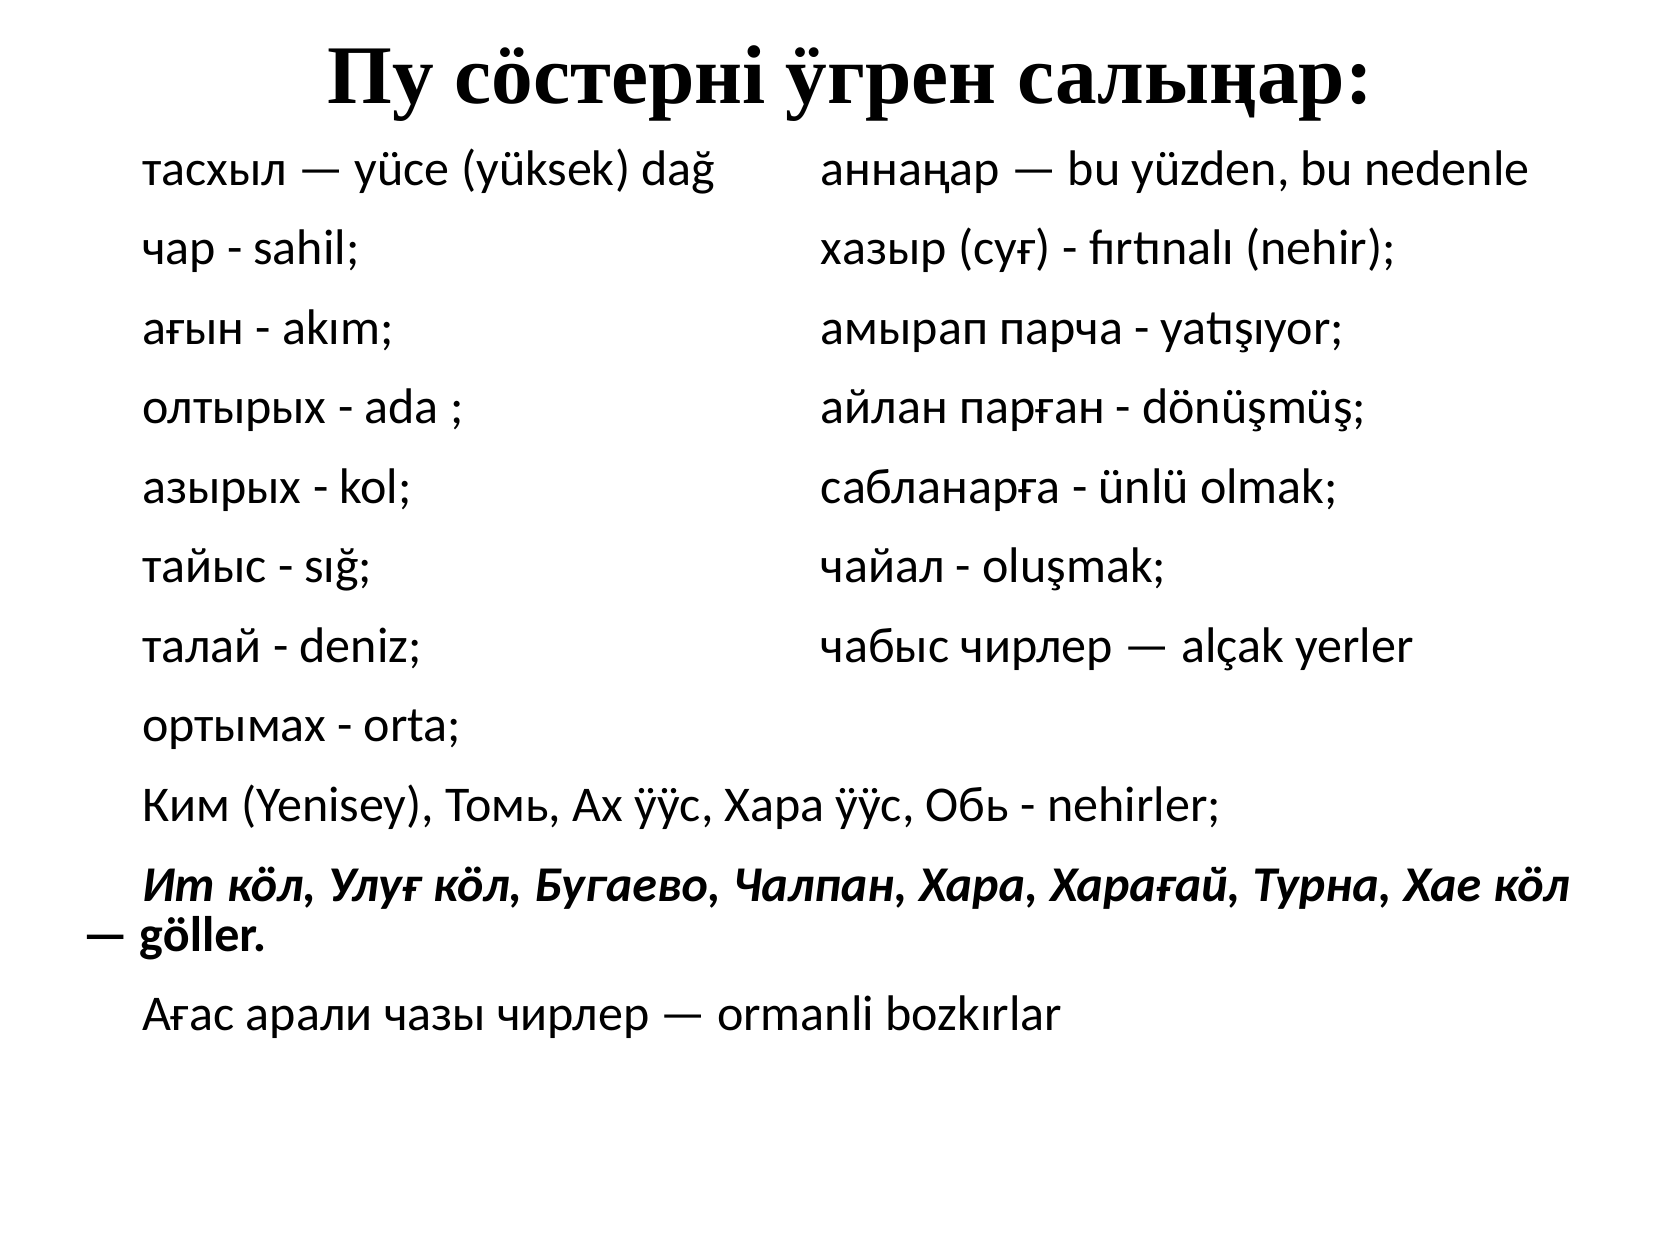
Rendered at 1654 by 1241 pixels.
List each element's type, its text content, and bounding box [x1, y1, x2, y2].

list тасхыл — yüce (yüksek) dağ аннаңар — bu yüzden, bu nedenle чар - sahil; хазыр (суғ) - fırtınalı (nehir); ағын - akım; амырап парча - yatışıyor; олтырых - ada ; айлан парған - dönüşmüş; азырых - kol; сабланарға - ünlü olmak; тайыс - sığ; чайал - oluşmak; талай - deniz; чабыс чирлер — alçak yerler ортымах - orta; Ким (Yenisey), Томь, Ах ӱӱс, Хара ӱӱс, Обь - nehirler; Ит кӧл, Улуғ кӧл, Бугаево, Чалпан, Хара, Харағай, Турна, Хае кӧл — gӧller. Ағас арали чазы чирлер — ormanli bozkırlar [82, 147, 1571, 1176]
title Пу сӧстерні ӱгрен салыңар: [76, 29, 1565, 122]
